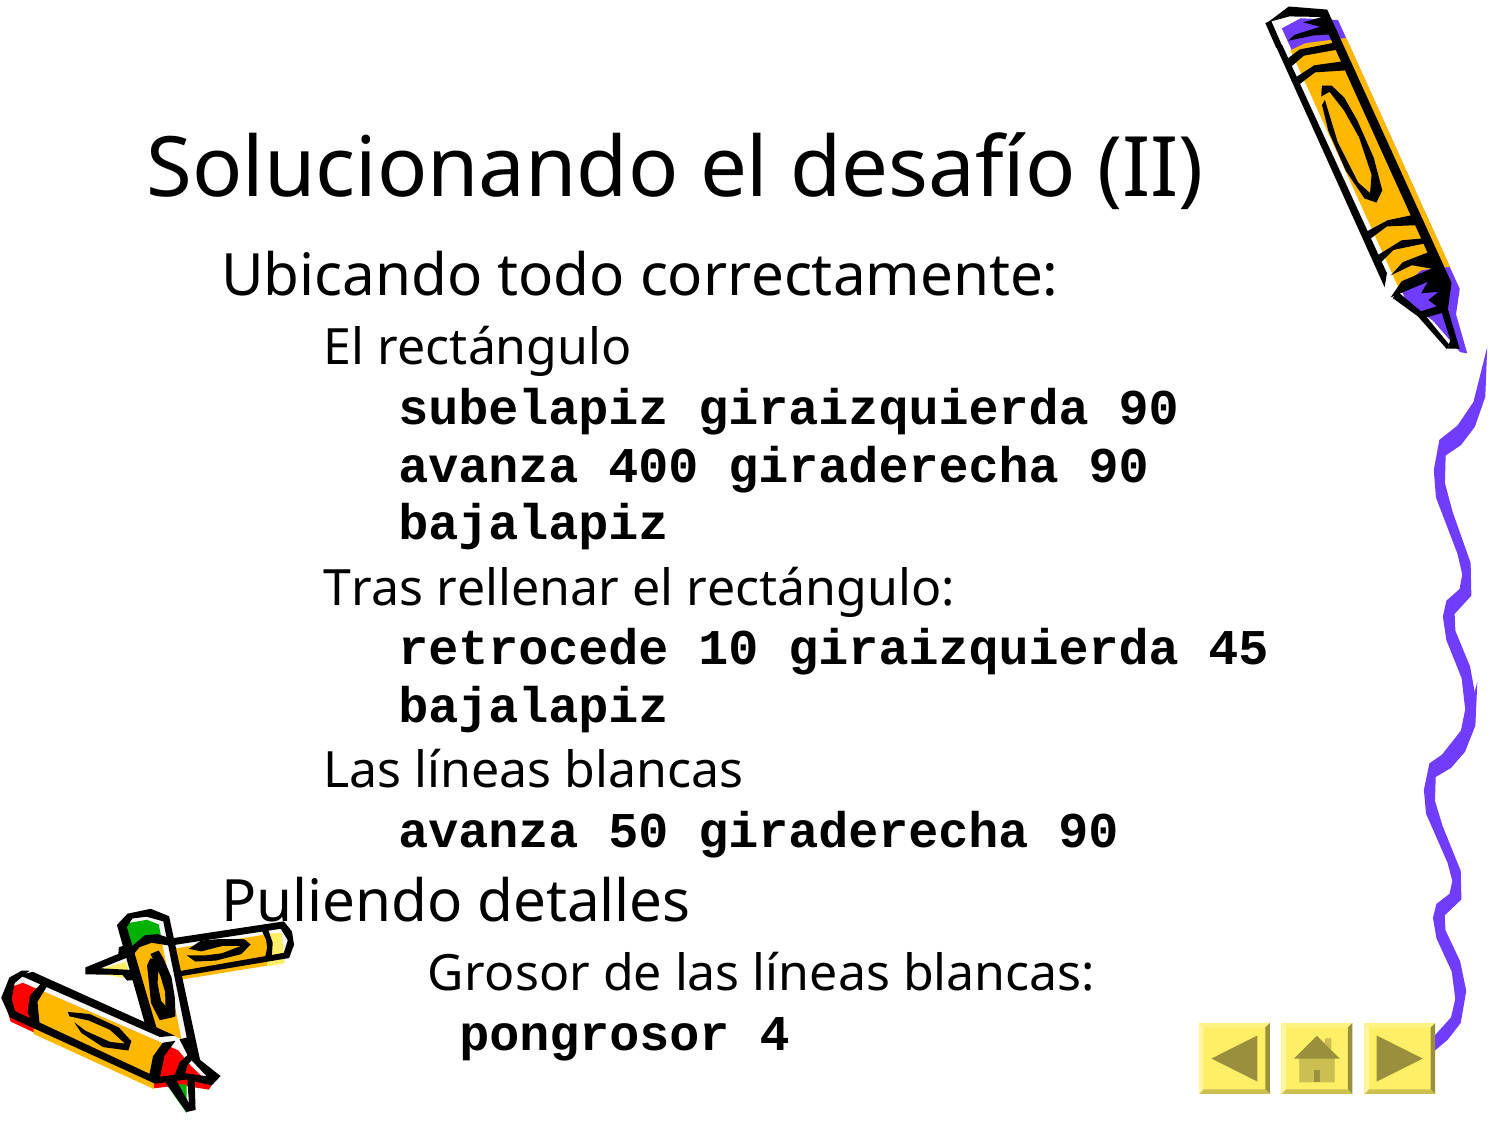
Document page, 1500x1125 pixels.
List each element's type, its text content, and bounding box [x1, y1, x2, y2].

text_box [1366, 1023, 1436, 1094]
title Solucionando el desafío (II) [112, 66, 1240, 229]
list Ubicando todo correctamente: El rectángulo subelapiz giraizquierda 90 avanza 400 giraderecha 90 bajalapiz Tras rellenar el rectángulo: retrocede 10 giraizquierda 45 bajalapiz Las líneas blancas avanza 50 giraderecha 90 Puliendo detalles Grosor de las líneas blancas: pongrosor 4 [206, 237, 1329, 1093]
text_box [1283, 1023, 1353, 1094]
